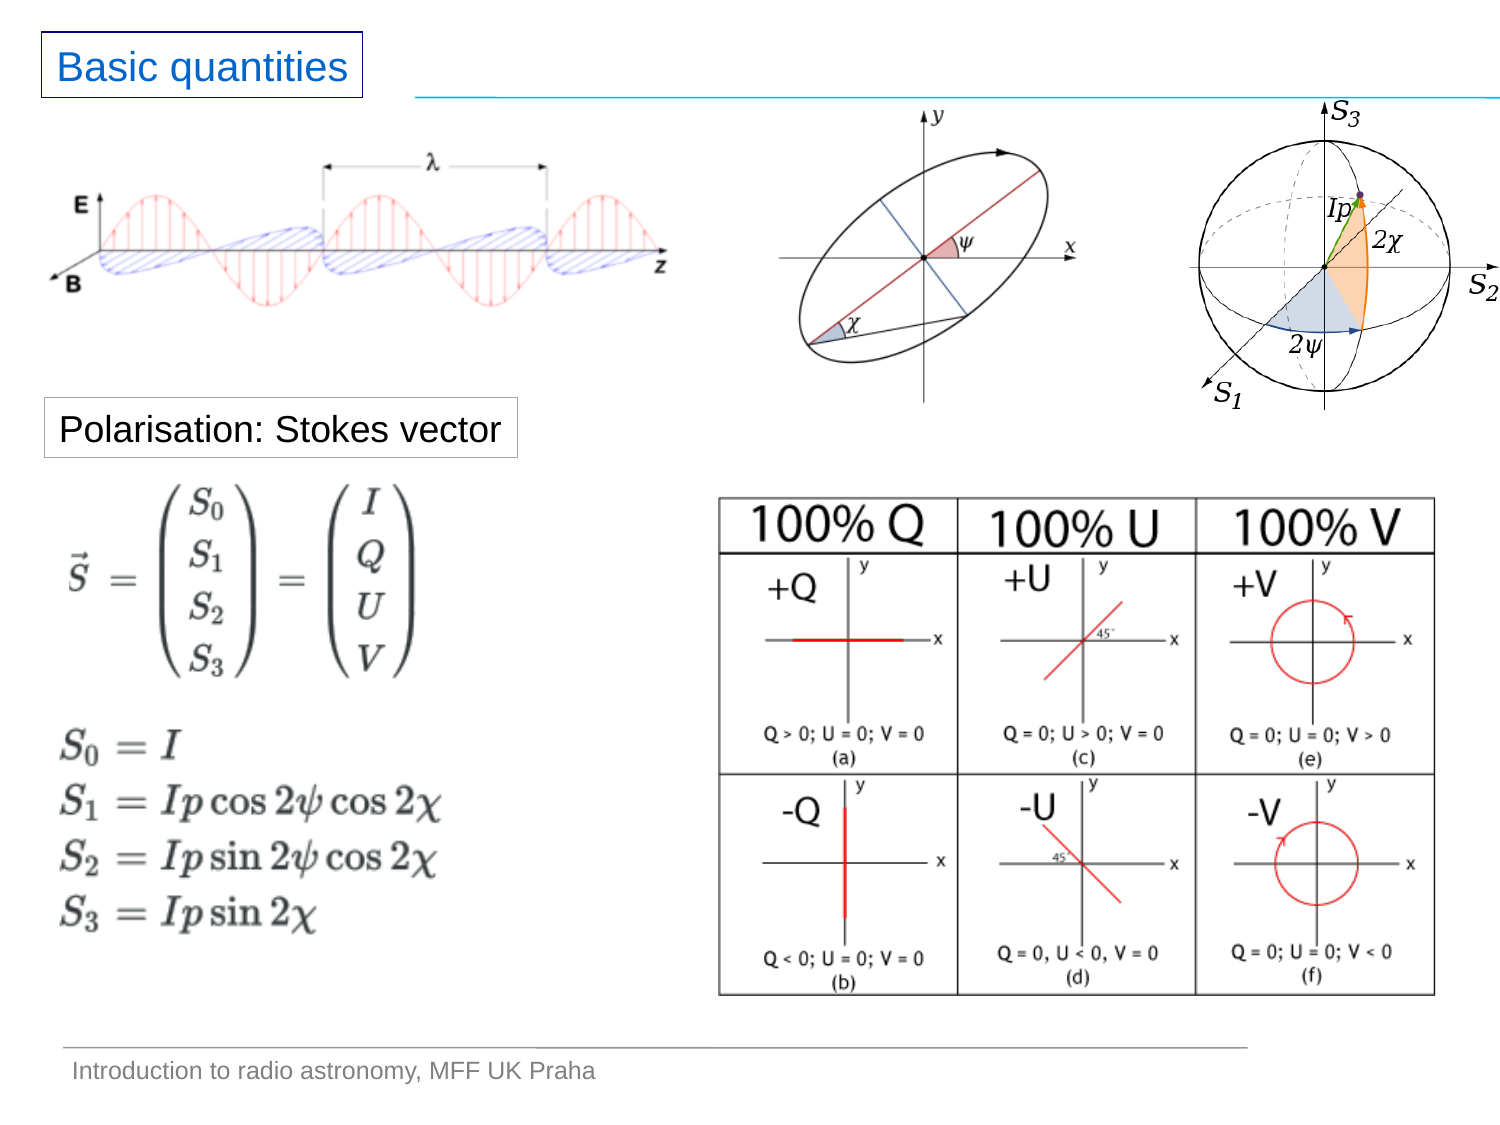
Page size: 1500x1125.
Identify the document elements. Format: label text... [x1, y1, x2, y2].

text_box Polarisation: Stokes vector [44, 397, 518, 458]
text_box Basic quantities [41, 32, 363, 98]
picture [1184, 99, 1500, 411]
picture [718, 494, 1437, 996]
picture [57, 725, 473, 969]
picture [771, 104, 1078, 411]
picture [69, 481, 473, 702]
picture [14, 134, 712, 331]
